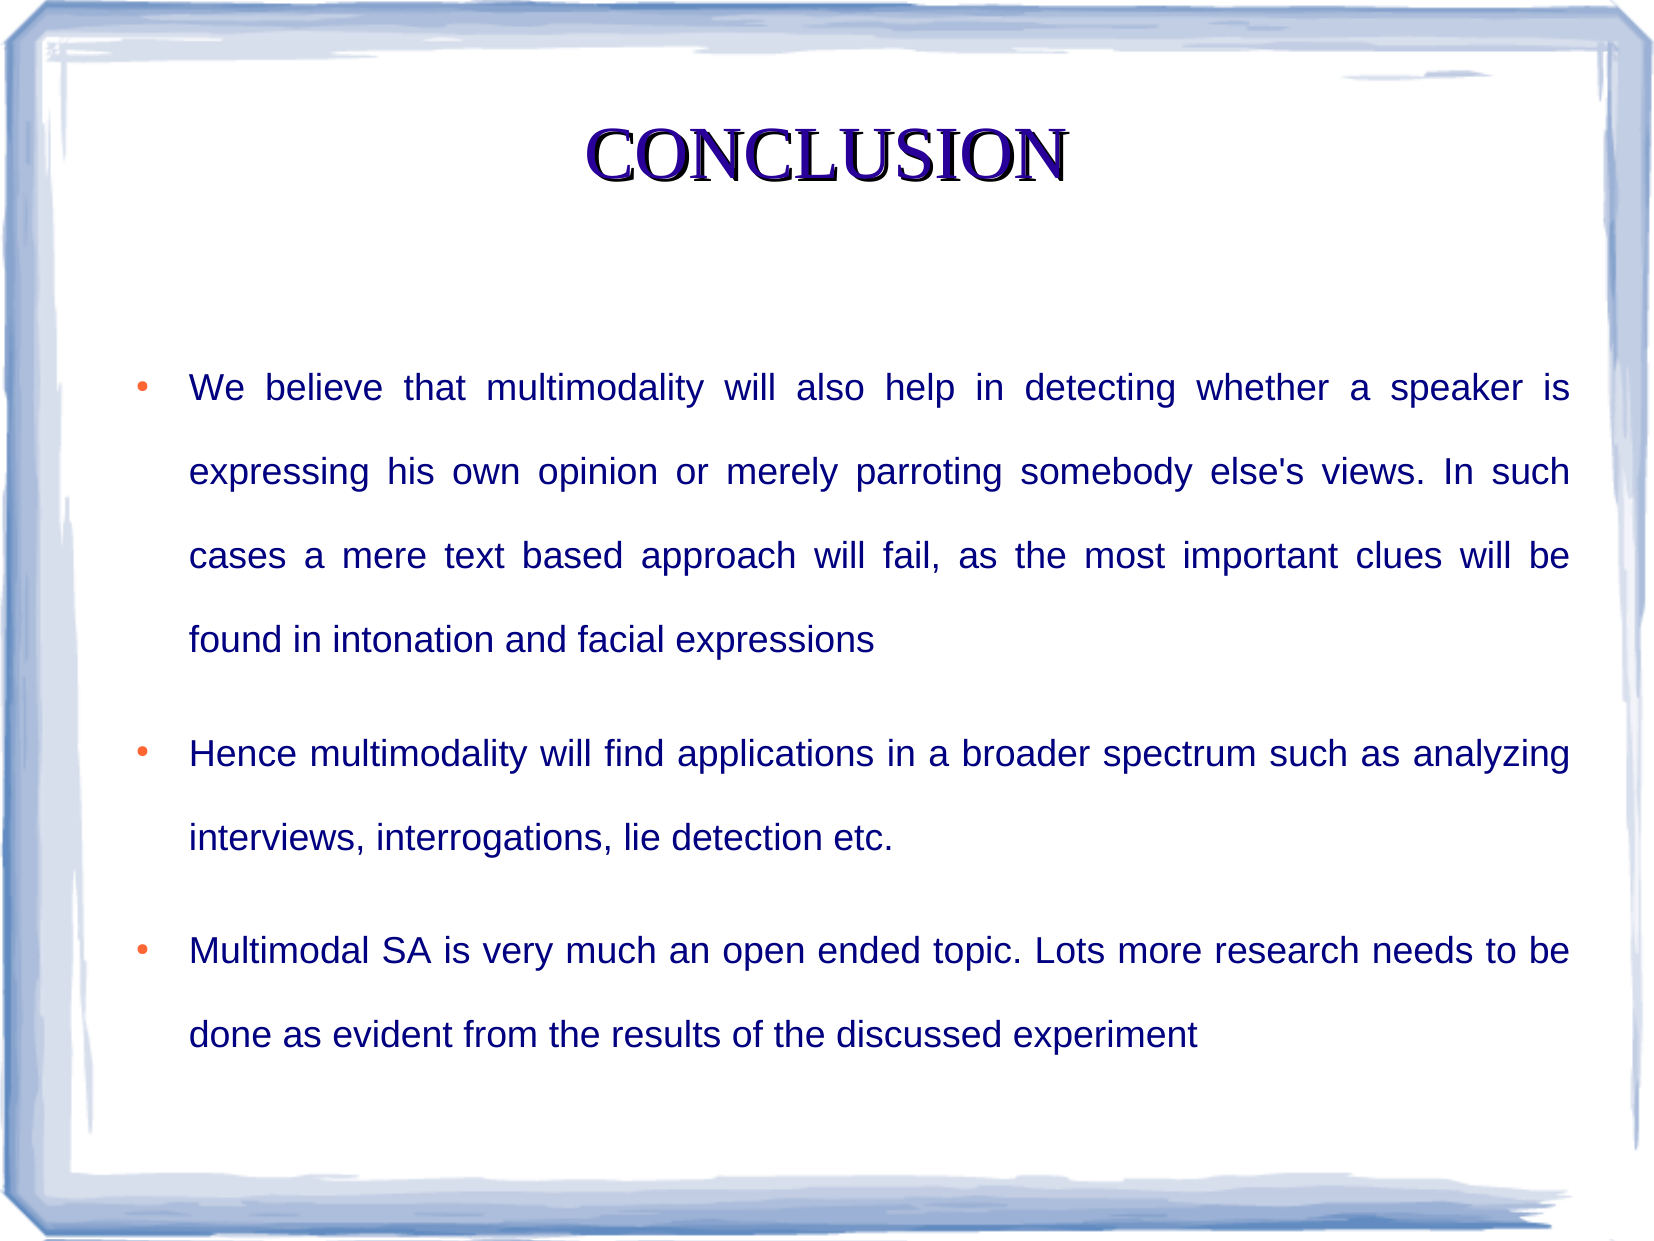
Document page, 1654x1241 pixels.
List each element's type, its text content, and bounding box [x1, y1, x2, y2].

title CONCLUSION [82, 49, 1571, 257]
list We believe that multimodality will also help in detecting whether a speaker is expressing his own opinion or merely parroting somebody else's views. In such cases a mere text based approach will fail, as the most important clues will be found in intonation and facial expressions Hence multimodality will find applications in a broader spectrum such as analyzing interviews, interrogations, lie detection etc. Multimodal SA is very much an open ended topic. Lots more research needs to be done as evident from the results of the discussed experiment [118, 324, 1571, 1045]
picture [0, 0, 1654, 1241]
